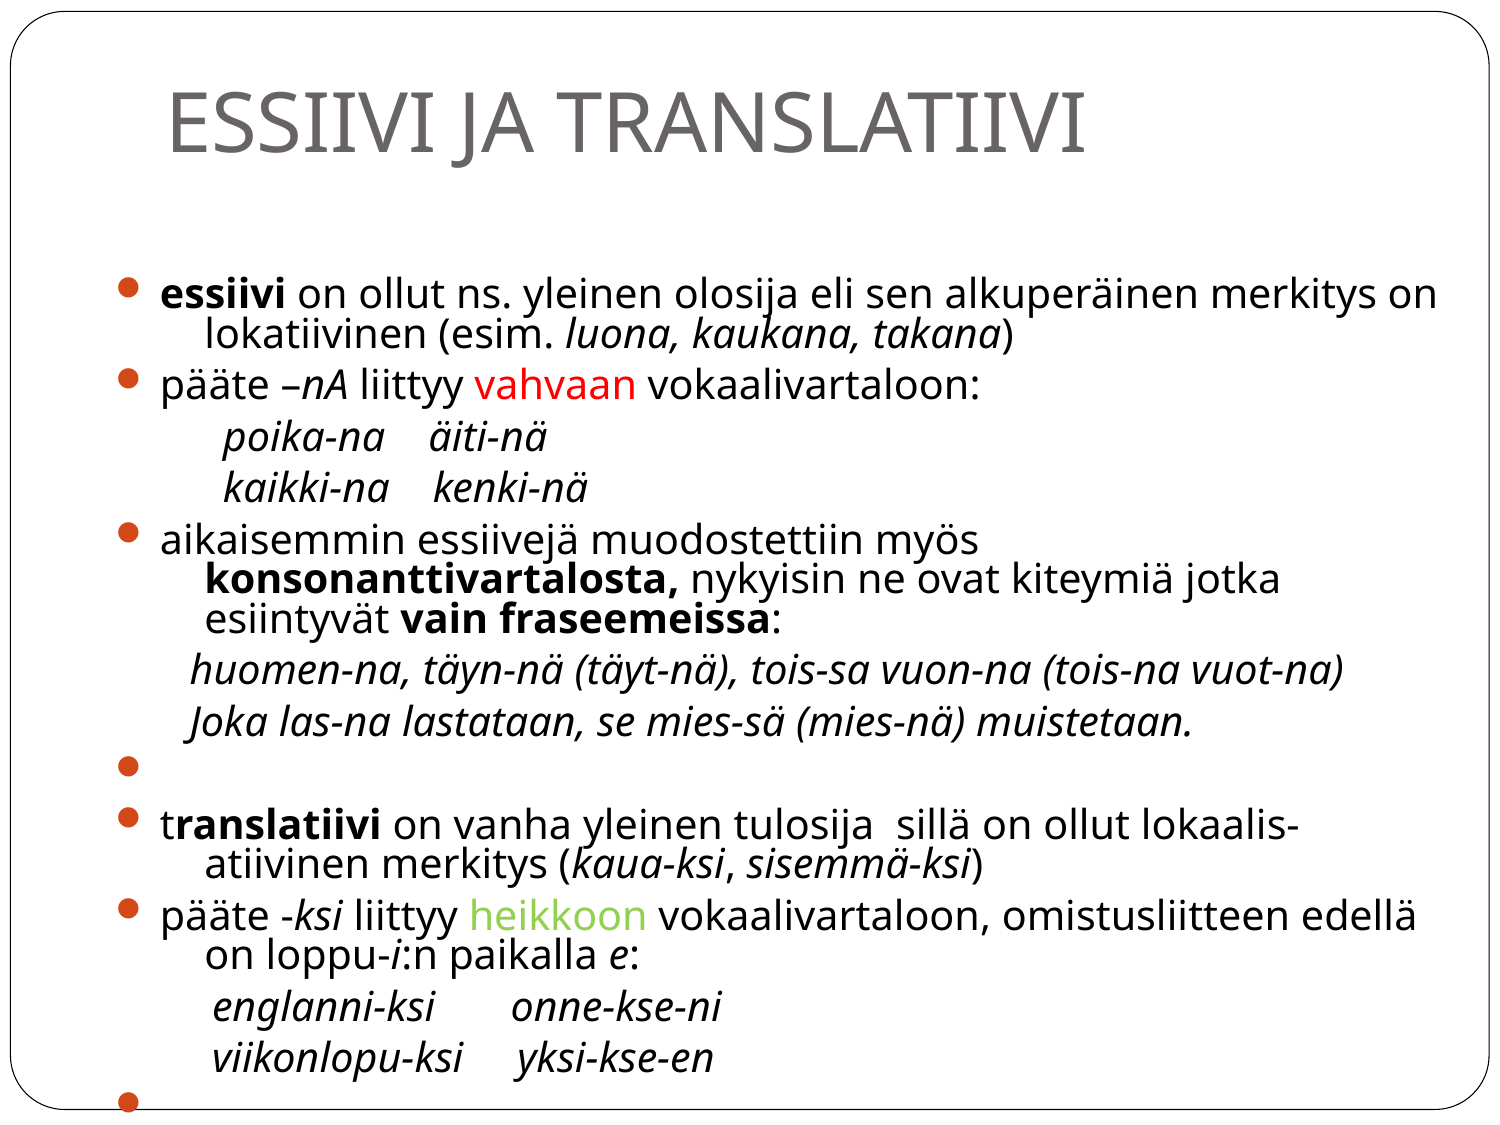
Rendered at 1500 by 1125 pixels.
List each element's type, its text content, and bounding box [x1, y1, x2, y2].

title ESSIIVI JA TRANSLATIIVI [150, 45, 1426, 185]
list essiivi on ollut ns. yleinen olosija eli sen alkuperäinen merkitys on lokatiivinen (esim. luona, kaukana, takana) pääte –nA liittyy vahvaan vokaalivartaloon: poika-na äiti-nä kaikki-na kenki-nä aikaisemmin essiivejä muodostettiin myös konsonanttivartalosta, nykyisin ne ovat kiteymiä jotka esiintyvät vain fraseemeissa: huomen-na, täyn-nä (täyt-nä), tois-sa vuon-na (tois-na vuot-na) Joka las-na lastataan, se mies-sä (mies-nä) muistetaan. translatiivi on vanha yleinen tulosija sillä on ollut lokaalis-atiivinen merkitys (kaua-ksi, sisemmä-ksi) pääte -ksi liittyy heikkoon vokaalivartaloon, omistusliitteen edellä on loppu-i:n paikalla e: englanni-ksi onne-kse-ni viikonlopu-ksi yksi-kse-en [100, 208, 1471, 1095]
